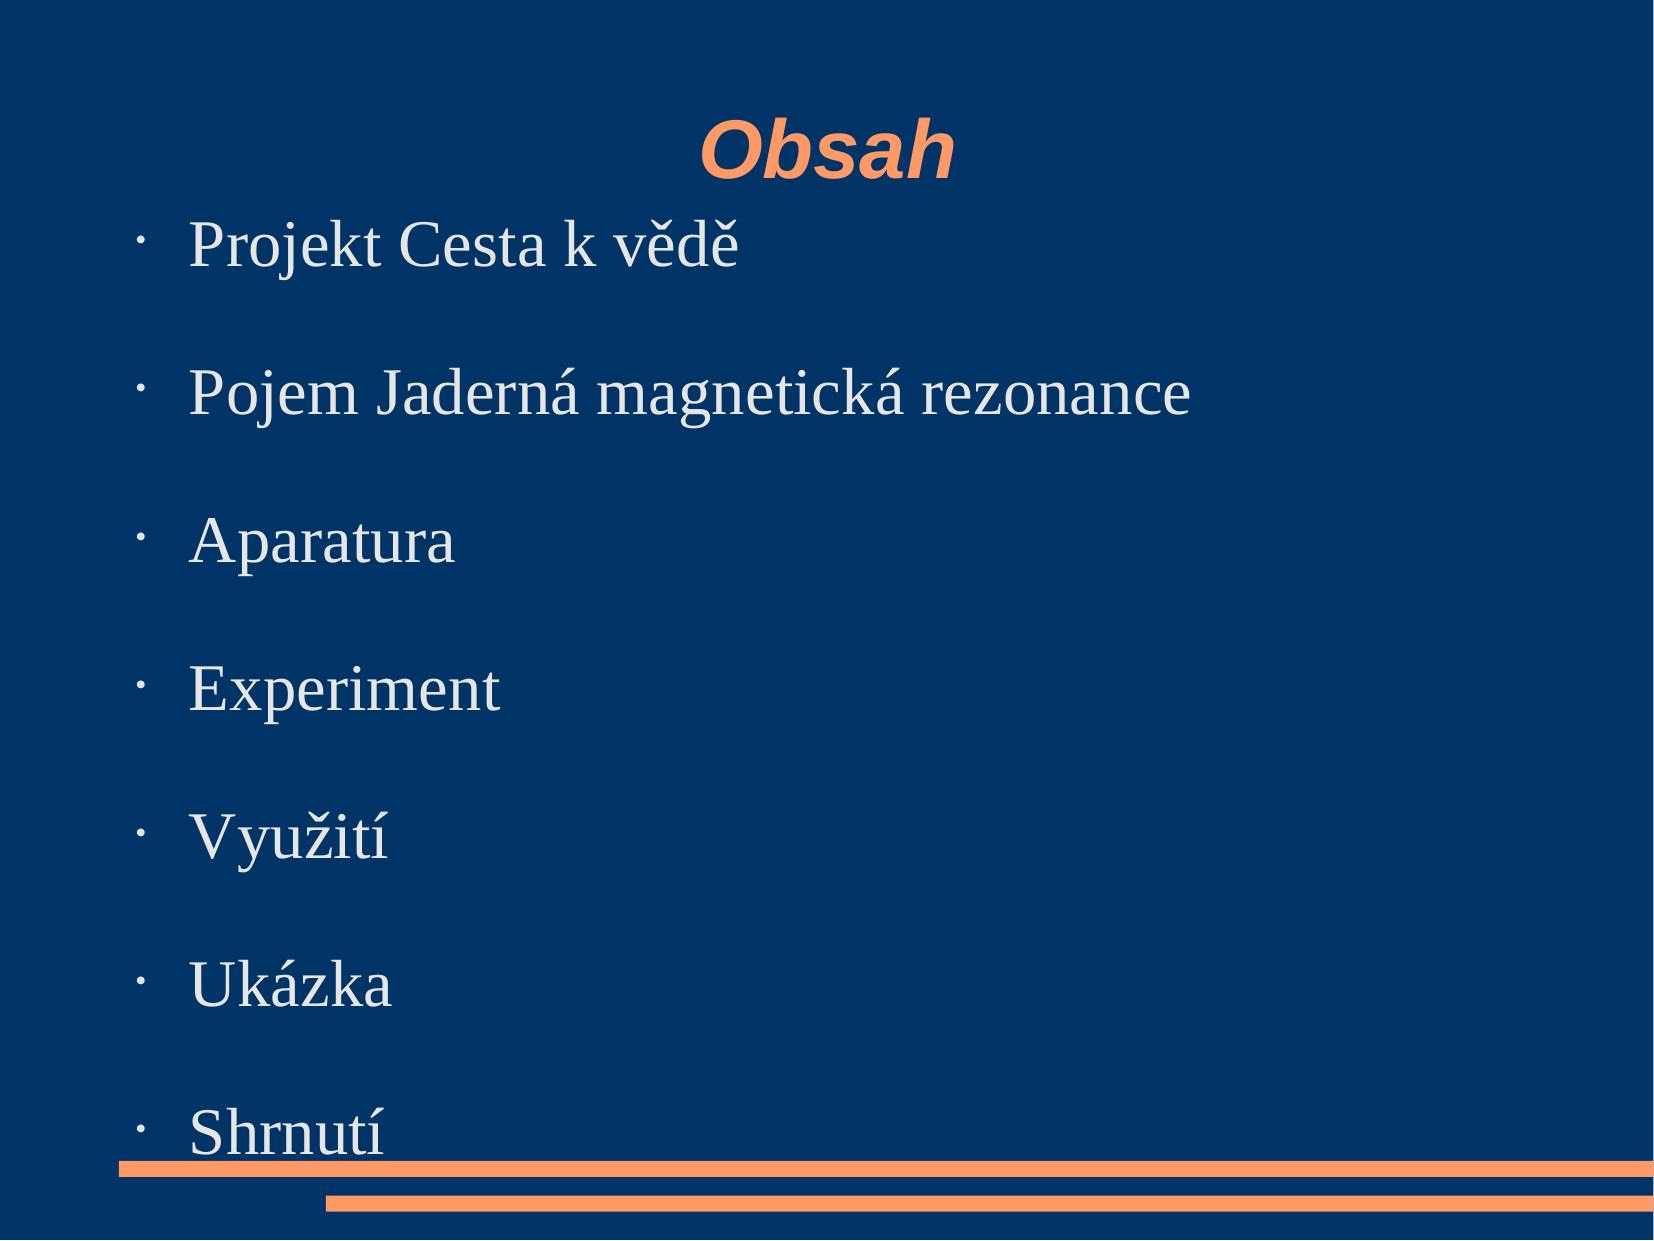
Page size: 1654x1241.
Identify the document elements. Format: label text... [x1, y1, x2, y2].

list Projekt Cesta k vědě Pojem Jaderná magnetická rezonance Aparatura Experiment Využití Ukázka Shrnutí [118, 206, 1558, 1170]
title Obsah [121, 46, 1534, 206]
